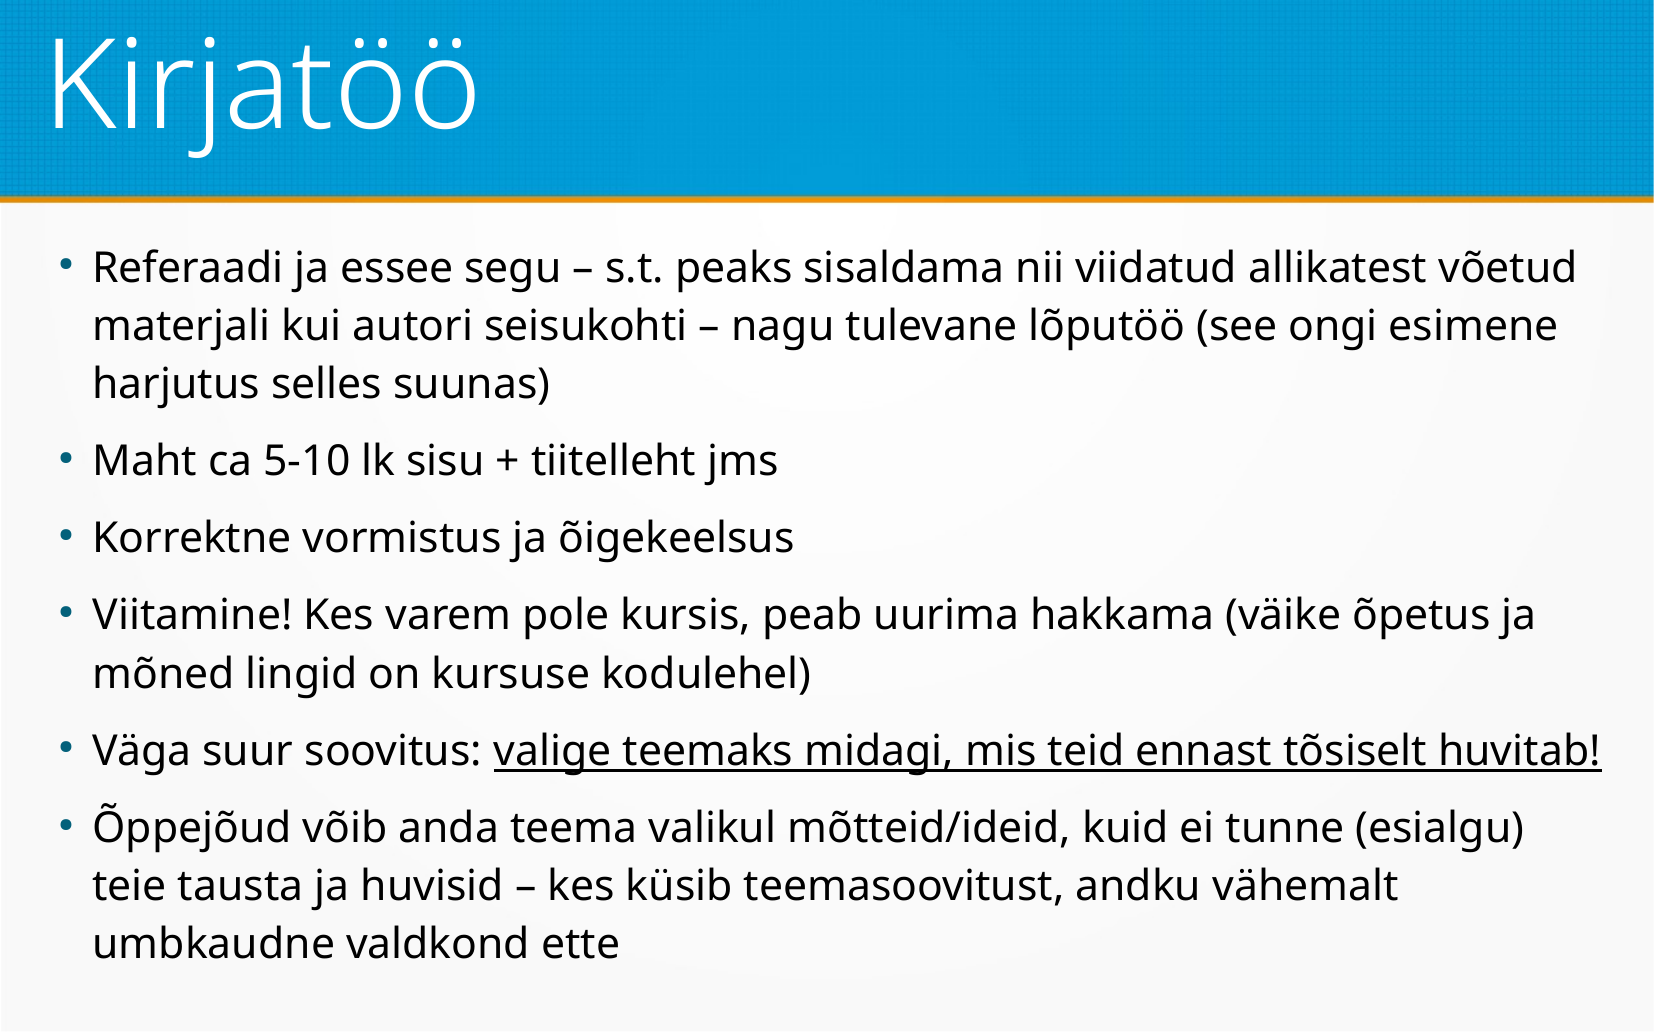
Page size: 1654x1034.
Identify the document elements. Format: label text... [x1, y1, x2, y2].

picture [0, 195, 1654, 1034]
list Referaadi ja essee segu – s.t. peaks sisaldama nii viidatud allikatest võetud materjali kui autori seisukohti – nagu tulevane lõputöö (see ongi esimene harjutus selles suunas) Maht ca 5-10 lk sisu + tiitelleht jms Korrektne vormistus ja õigekeelsus Viitamine! Kes varem pole kursis, peab uurima hakkama (väike õpetus ja mõned lingid on kursuse kodulehel) Väga suur soovitus: valige teemaks midagi, mis teid ennast tõsiselt huvitab! Õppejõud võib anda teema valikul mõtteid/ideid, kuid ei tunne (esialgu) teie tausta ja huvisid – kes küsib teemasoovitust, andku vähemalt umbkaudne valdkond ette [47, 236, 1607, 1002]
title Kirjatöö [43, 0, 1619, 166]
